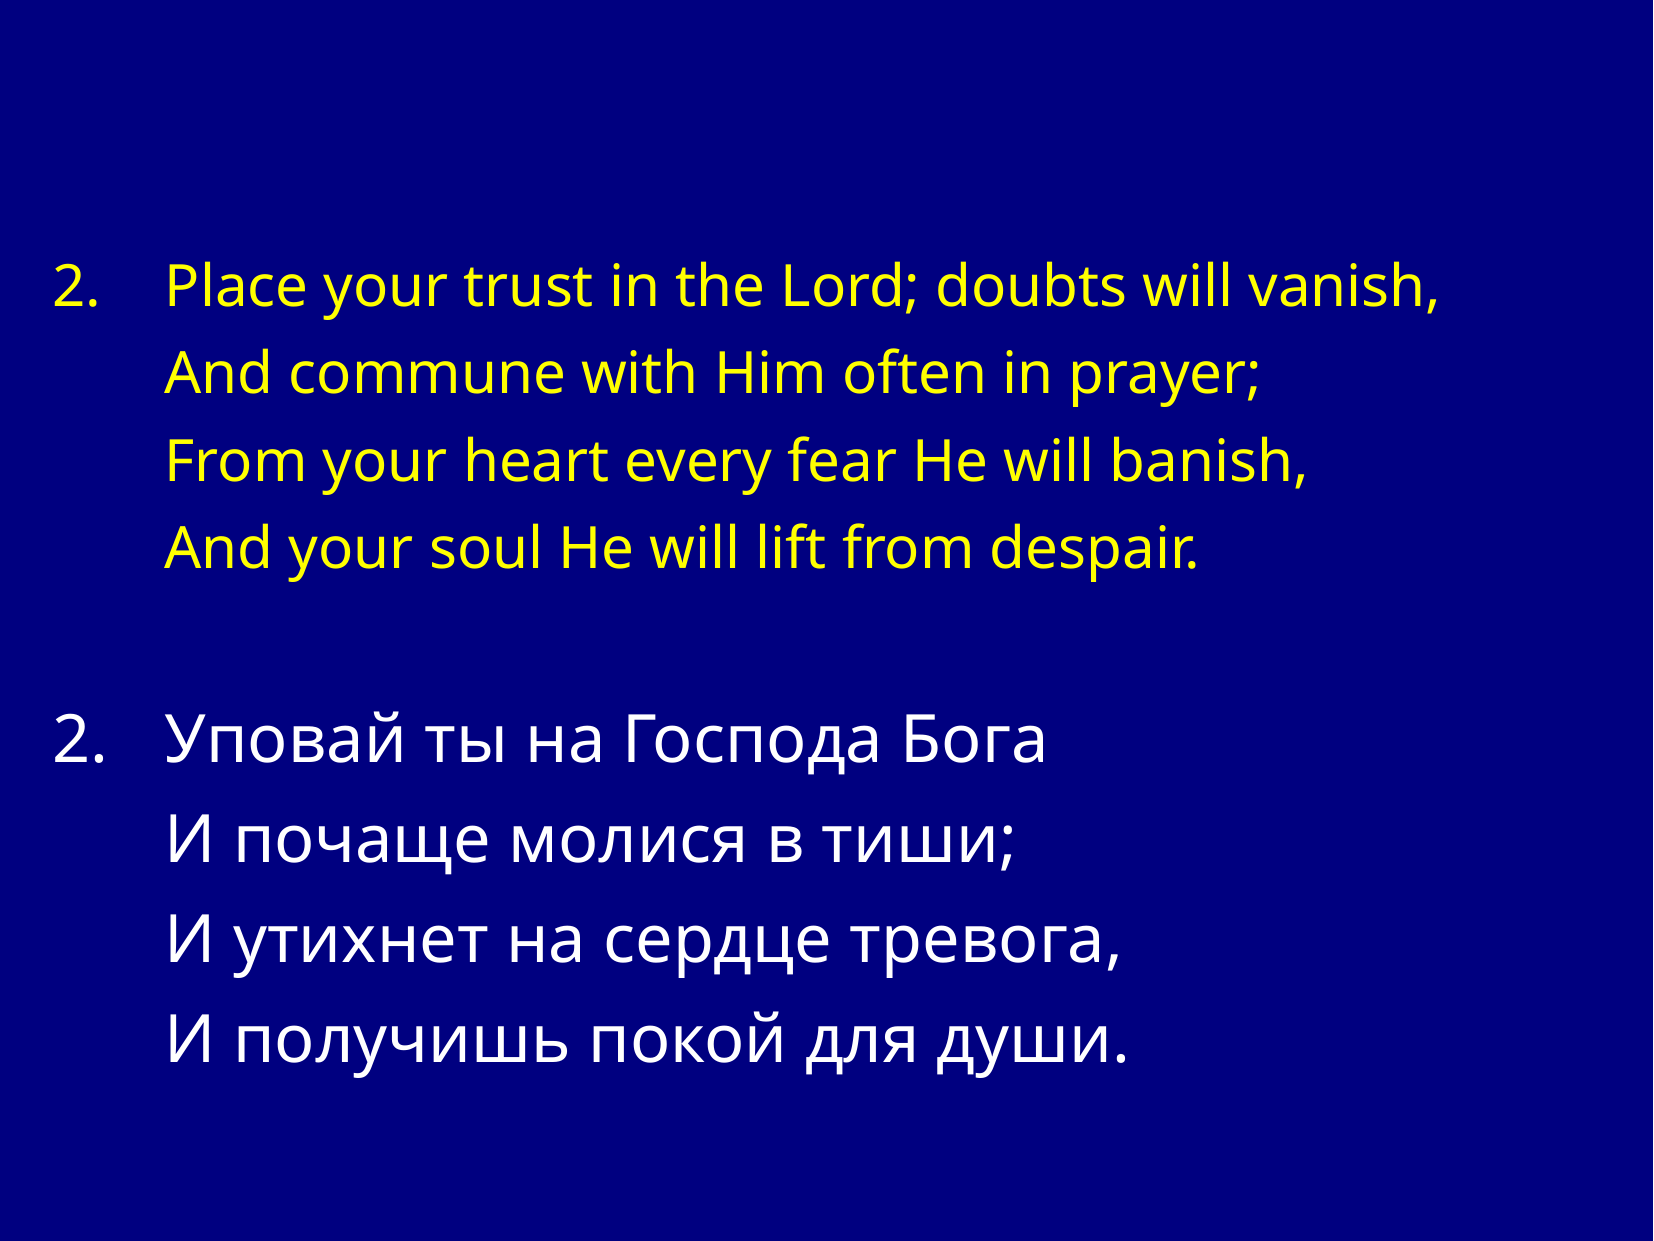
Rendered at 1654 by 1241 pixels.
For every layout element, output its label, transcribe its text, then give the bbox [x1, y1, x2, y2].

text_box 2. Уповай ты на Господа Бога И почаще молися в тиши; И утихнет на сердце тревога, И получишь покой для души. [37, 675, 1653, 1163]
text_box 2. Place your trust in the Lord; doubts will vanish, And commune with Him often in prayer; From your heart every fear He will banish, And your soul He will lift from despair. [37, 150, 1653, 638]
